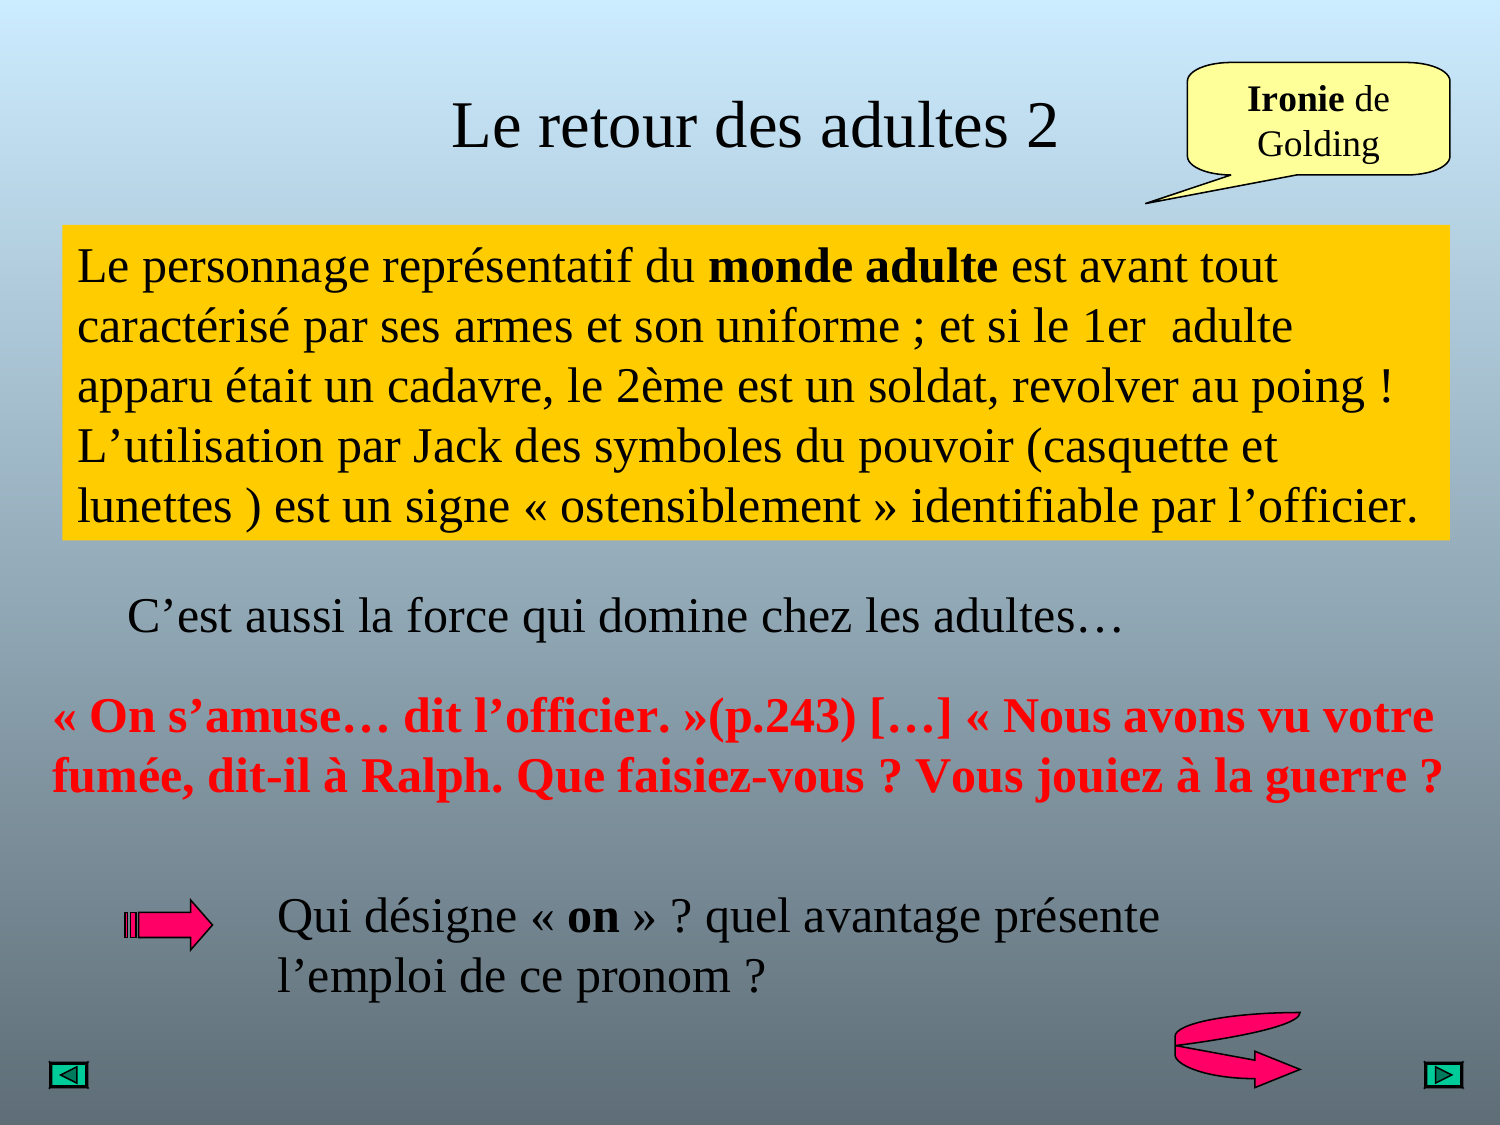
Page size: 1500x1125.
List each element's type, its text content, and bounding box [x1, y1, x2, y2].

text_box [138, 899, 213, 951]
text_box Le personnage représentatif du monde adulte est avant tout caractérisé par ses armes et son uniforme ; et si le 1er adulte apparu était un cadavre, le 2ème est un soldat, revolver au poing ! L’utilisation par Jack des symboles du pouvoir (casquette et lunettes ) est un signe « ostensiblement » identifiable par l’officier. [62, 224, 1450, 541]
text_box Qui désigne « on » ? quel avantage présente l’emploi de ce pronom ? [262, 874, 1301, 1011]
text_box [1175, 1012, 1301, 1088]
text_box [1426, 1062, 1463, 1088]
text_box C’est aussi la force qui domine chez les adultes… [112, 574, 1438, 651]
text_box Ironie de Golding [1145, 62, 1450, 204]
title Le retour des adultes 2 [75, 62, 1228, 188]
text_box « On s’amuse… dit l’officier. »(p.243) […] « Nous avons vu votre fumée, dit-il à Ralph. Que faisiez-vous ? Vous jouiez à la guerre ? [37, 674, 1463, 811]
title Le retour des adultes 2 [1233, 170, 1438, 188]
text_box [130, 912, 136, 938]
text_box [51, 1062, 88, 1088]
